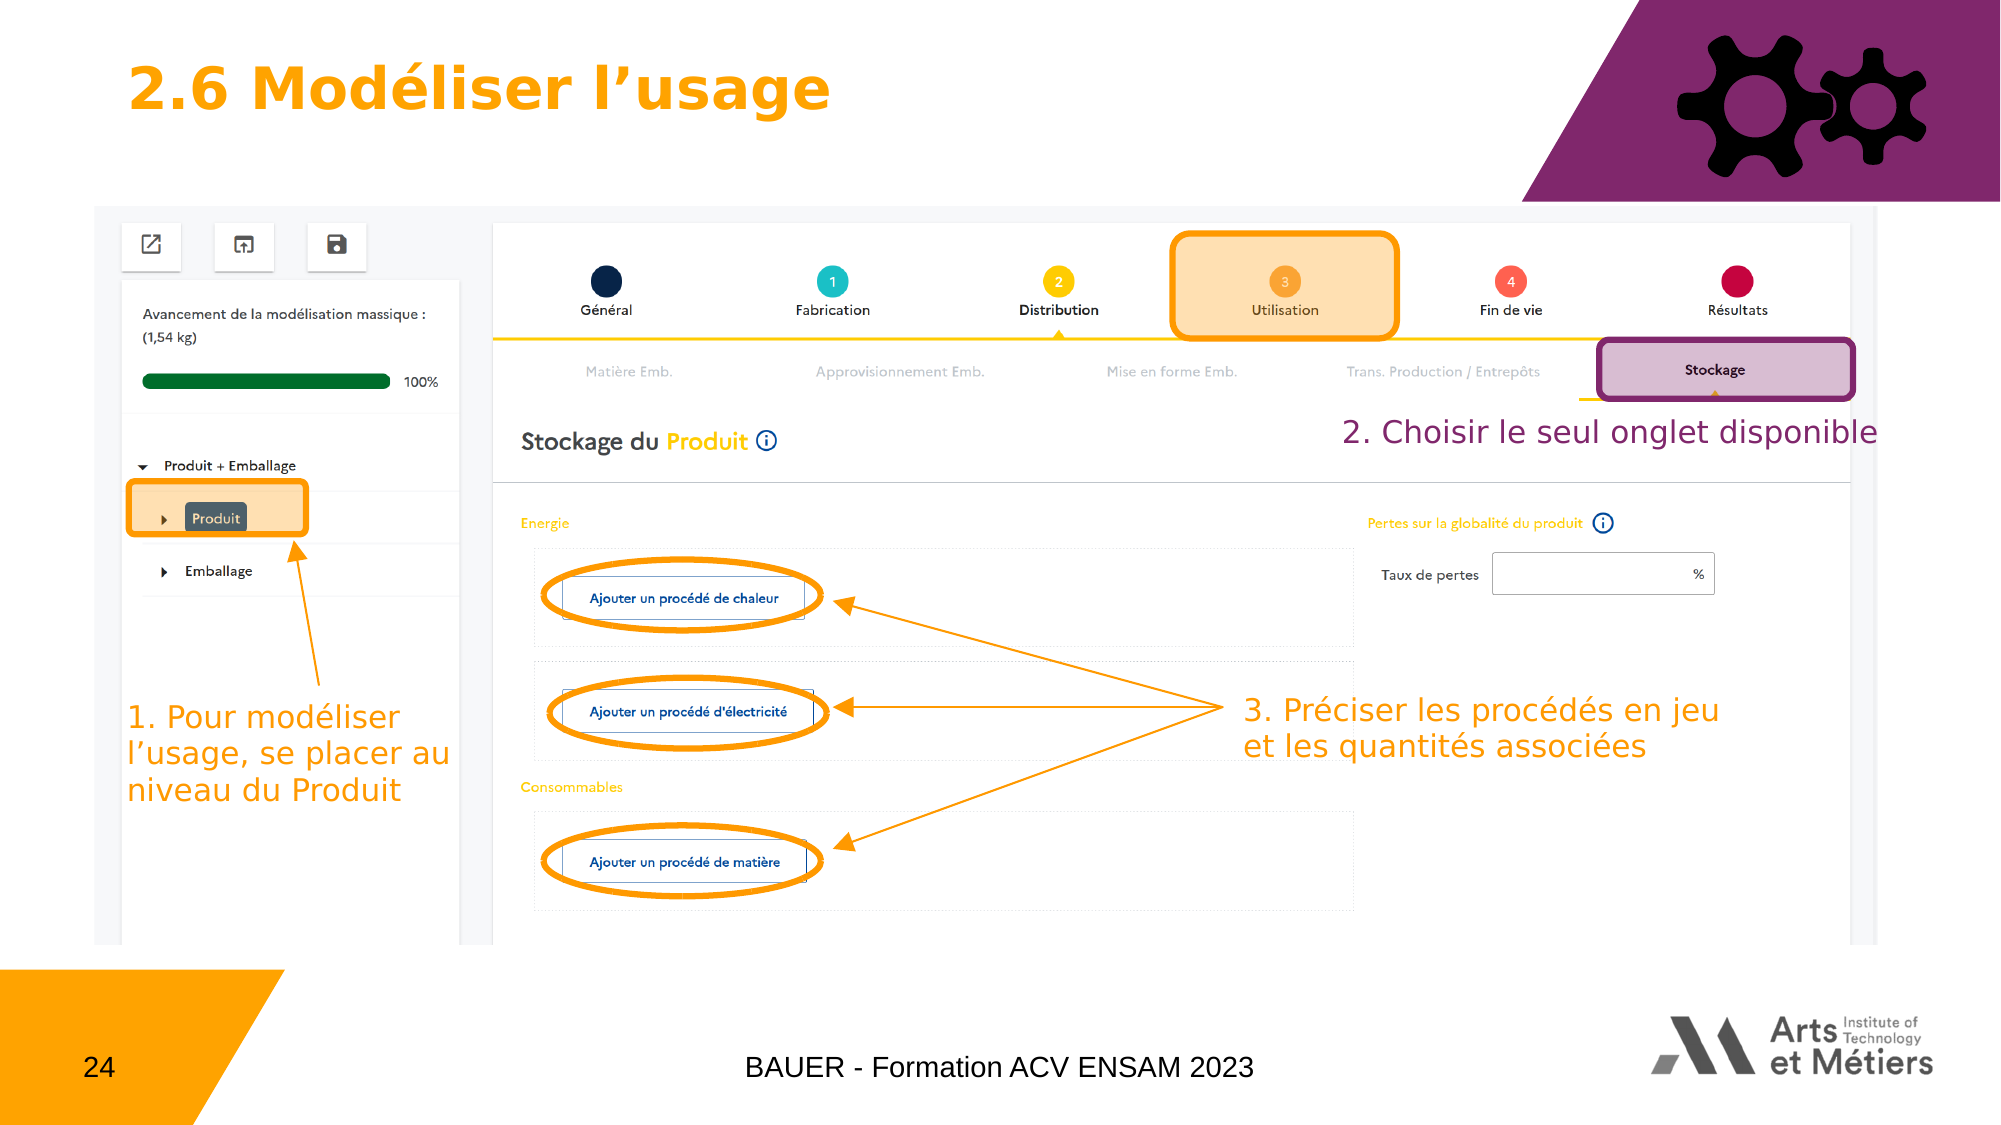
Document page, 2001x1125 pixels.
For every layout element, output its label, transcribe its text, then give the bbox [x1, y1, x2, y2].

picture [94, 206, 1878, 945]
text_box 1. Pour modéliser l’usage, se placer au niveau du Produit [112, 692, 485, 816]
text_box [1172, 233, 1397, 339]
picture [1677, 35, 1927, 178]
text_box [1599, 339, 1854, 399]
text_box [128, 481, 306, 535]
text_box 3. Préciser les procédés en jeu et les quantités associées [1228, 684, 1760, 773]
text_box 2. Choisir le seul onglet disponible [1327, 407, 1936, 459]
picture [1631, 997, 1952, 1093]
title 2.6 Modéliser l’usage [112, 51, 1512, 166]
